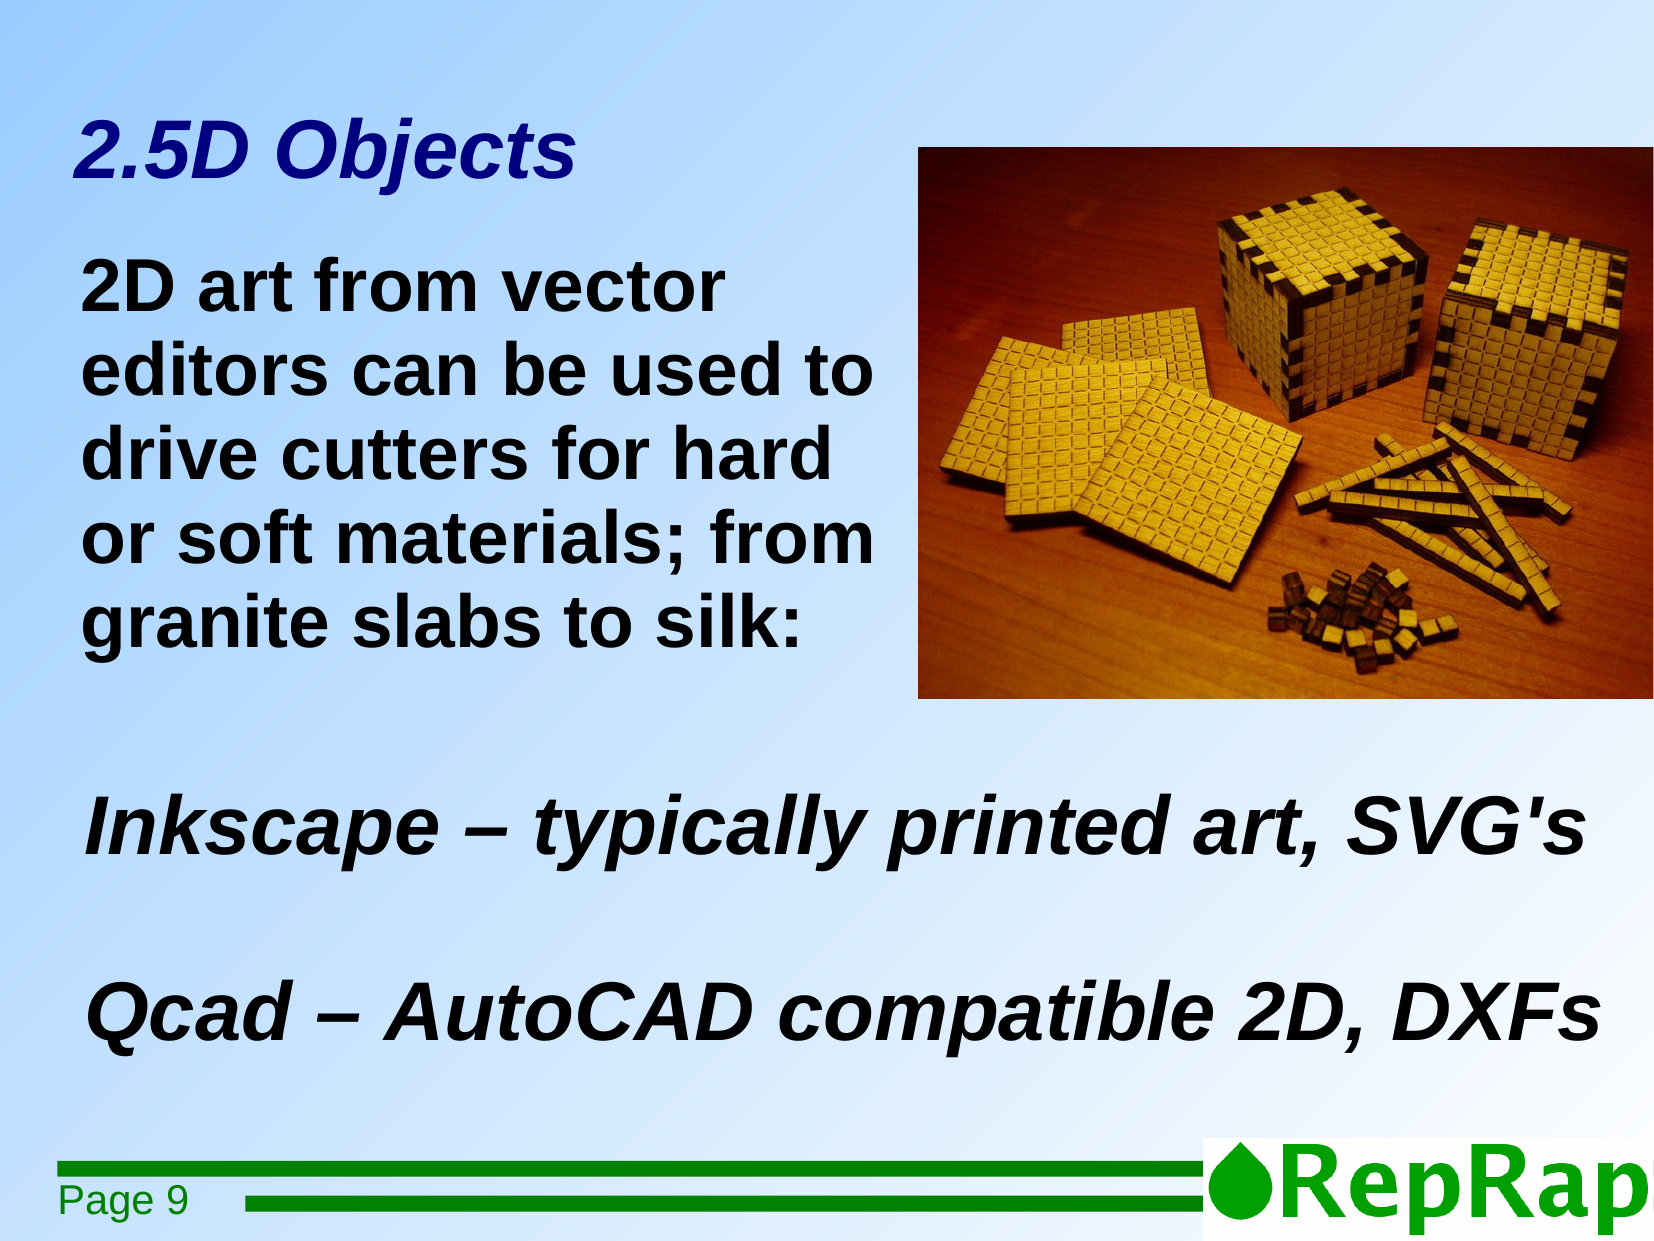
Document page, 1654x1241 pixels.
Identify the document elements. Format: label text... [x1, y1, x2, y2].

title 2.5D Objects [74, 46, 1534, 254]
text_box Inkscape – typically printed art, SVG's Qcad – AutoCAD compatible 2D, DXFs [84, 503, 1607, 1241]
picture [918, 147, 1654, 699]
text_box 2D art from vector editors can be used to drive cutters for hard or soft materials; from granite slabs to silk: [80, 243, 915, 757]
picture [1607, 1138, 1654, 1241]
